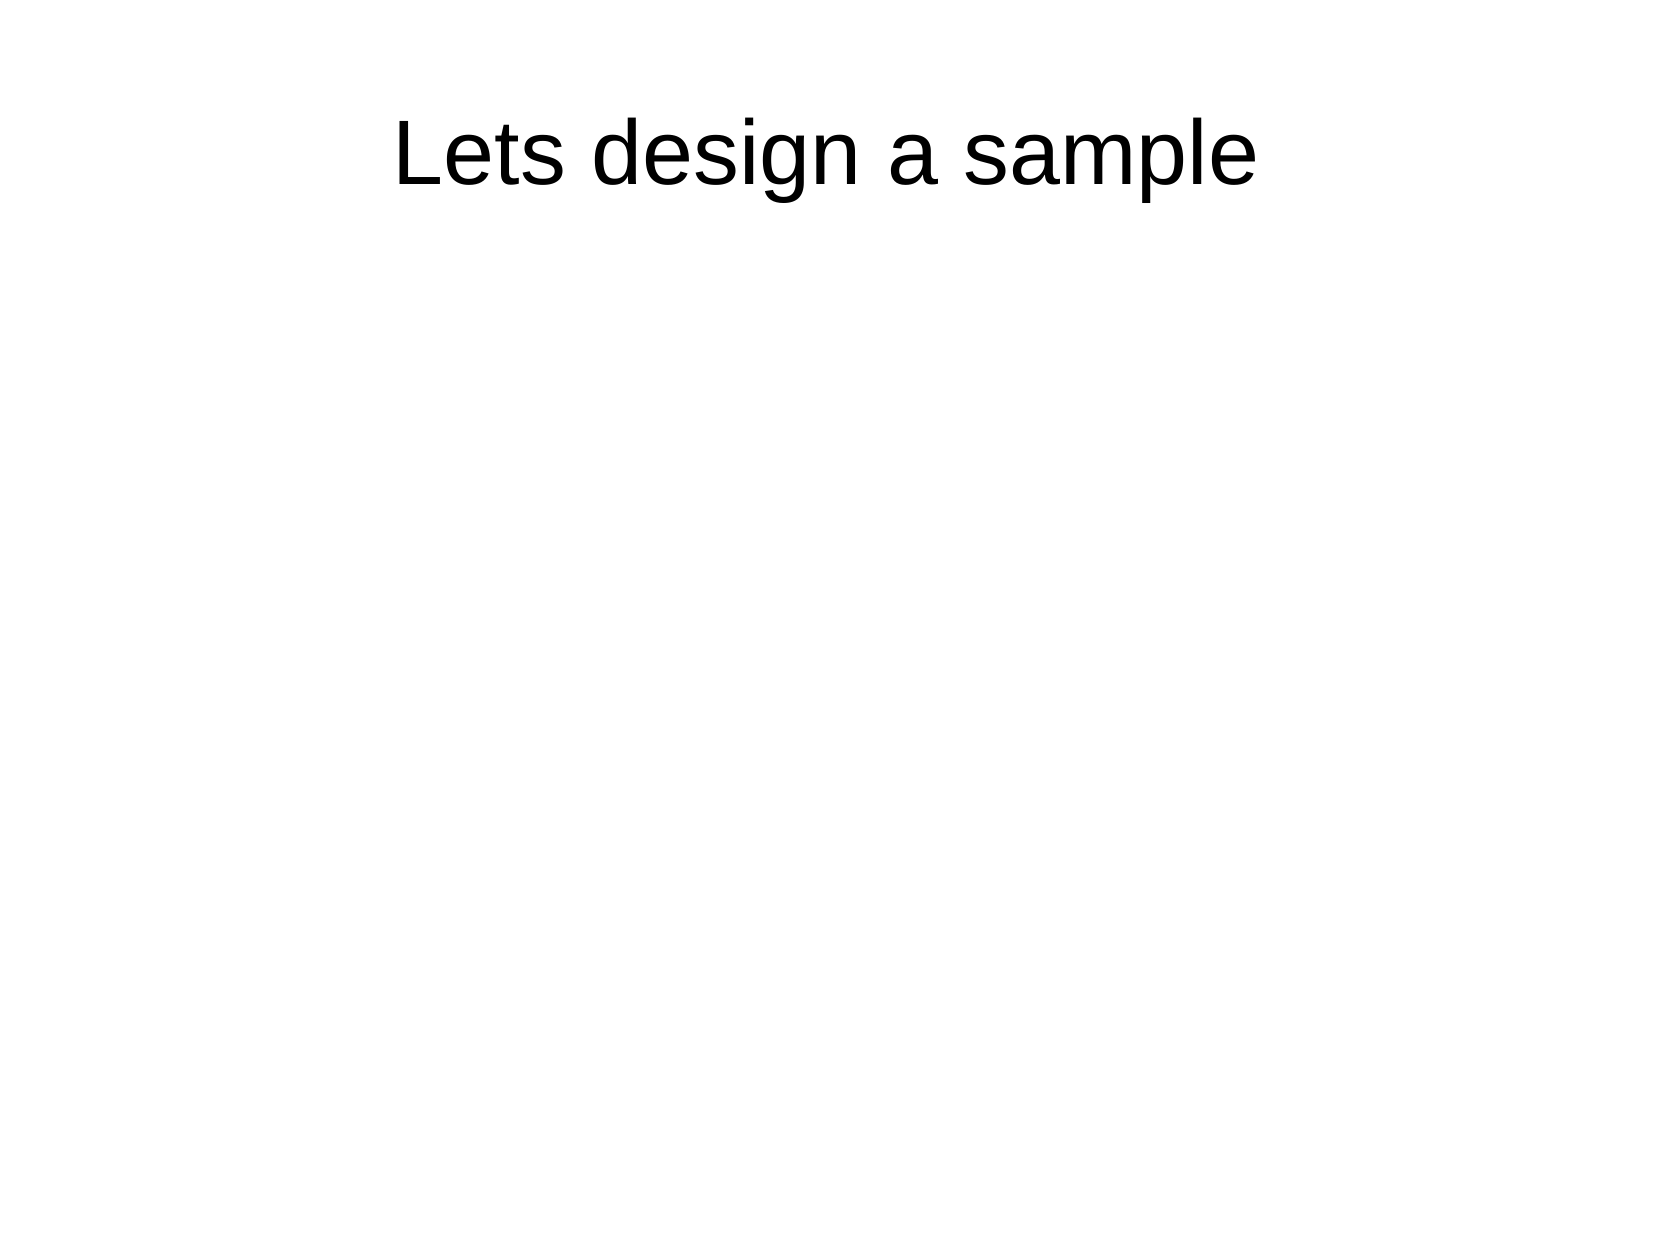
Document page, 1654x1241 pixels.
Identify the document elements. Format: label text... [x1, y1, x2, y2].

title Lets design a sample [82, 56, 1571, 250]
